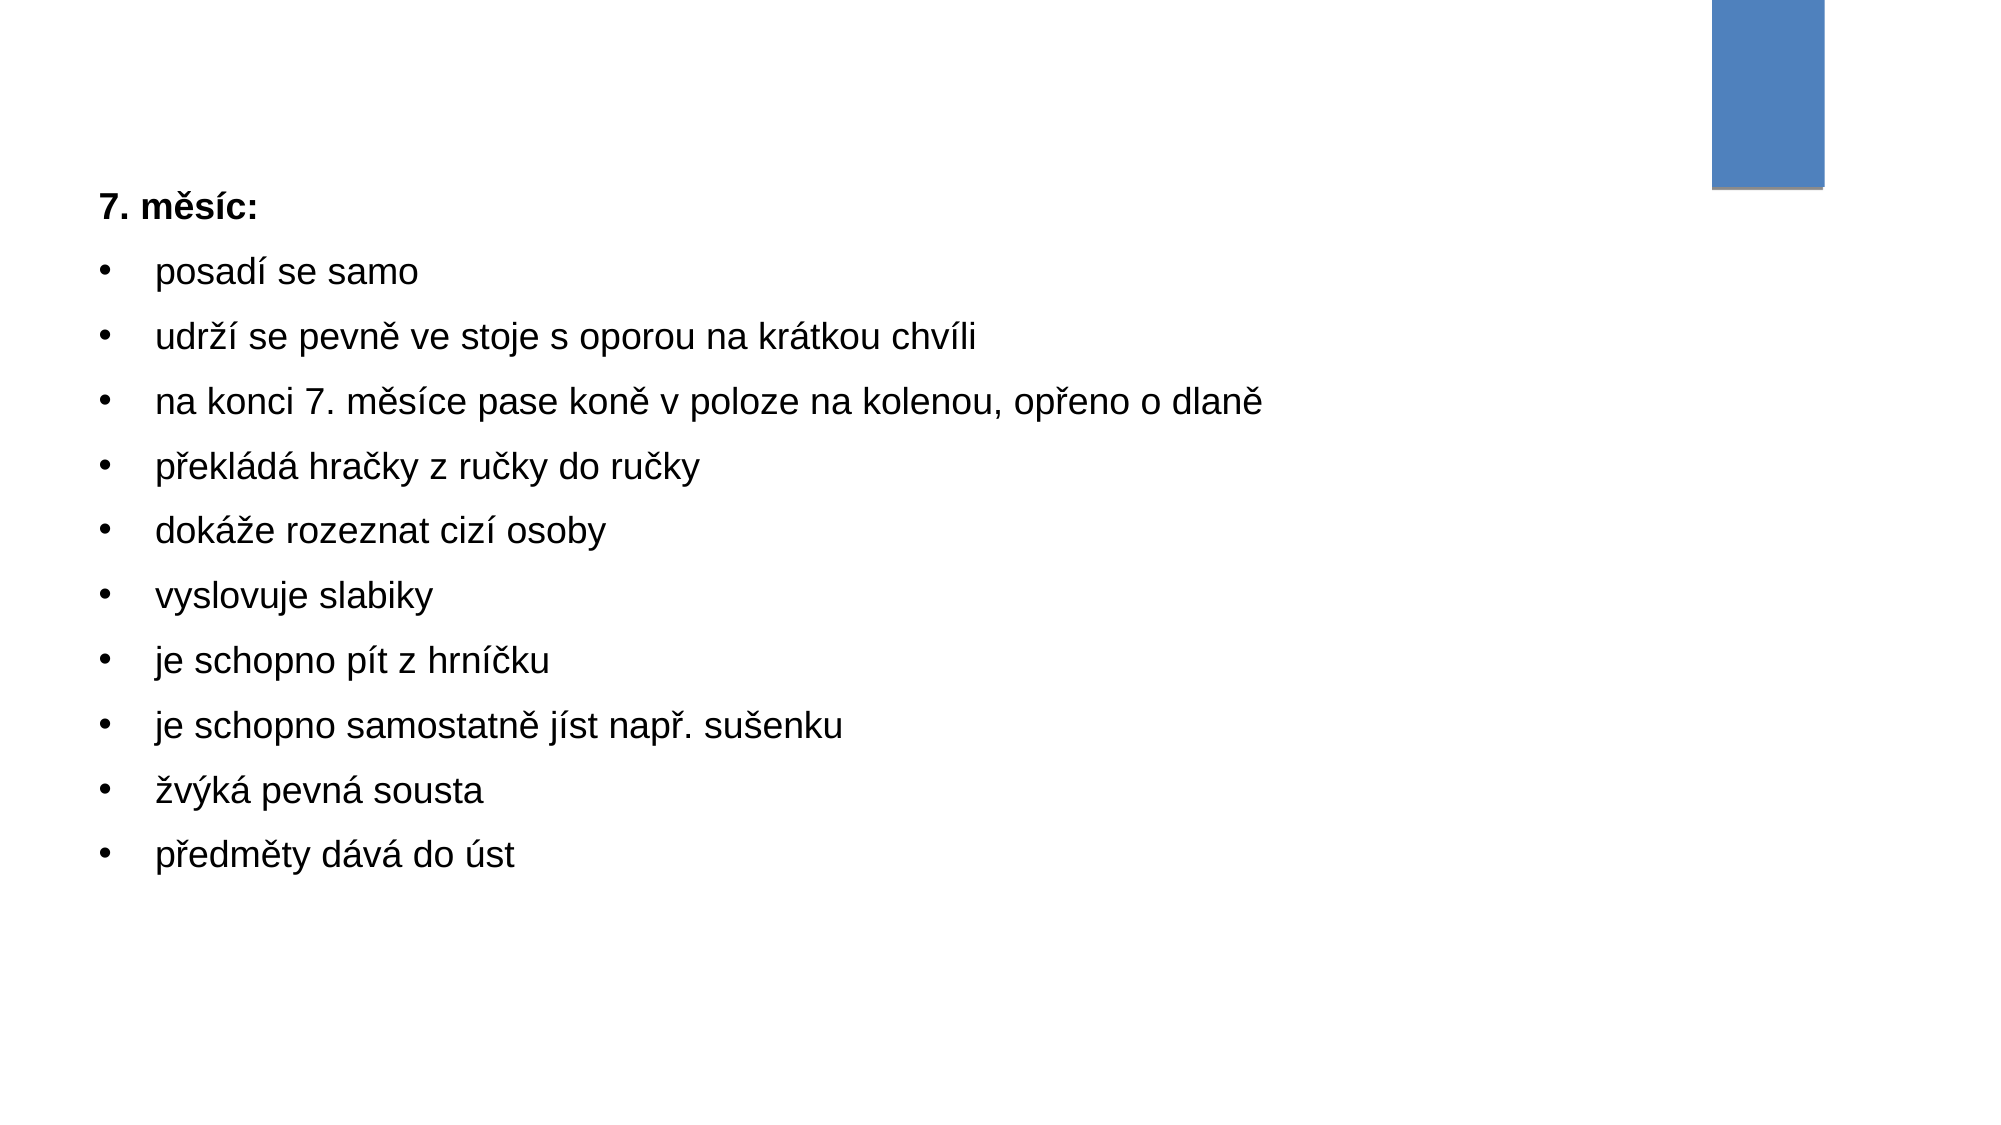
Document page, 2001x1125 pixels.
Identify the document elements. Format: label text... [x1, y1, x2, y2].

text_box 7. měsíc: posadí se samo udrží se pevně ve stoje s oporou na krátkou chvíli na konci 7. měsíce pase koně v poloze na kolenou, opřeno o dlaně překládá hračky z ručky do ručky dokáže rozeznat cizí osoby vyslovuje slabiky je schopno pít z hrníčku je schopno samostatně jíst např. sušenku žvýká pevná sousta předměty dává do úst [83, 171, 1917, 888]
